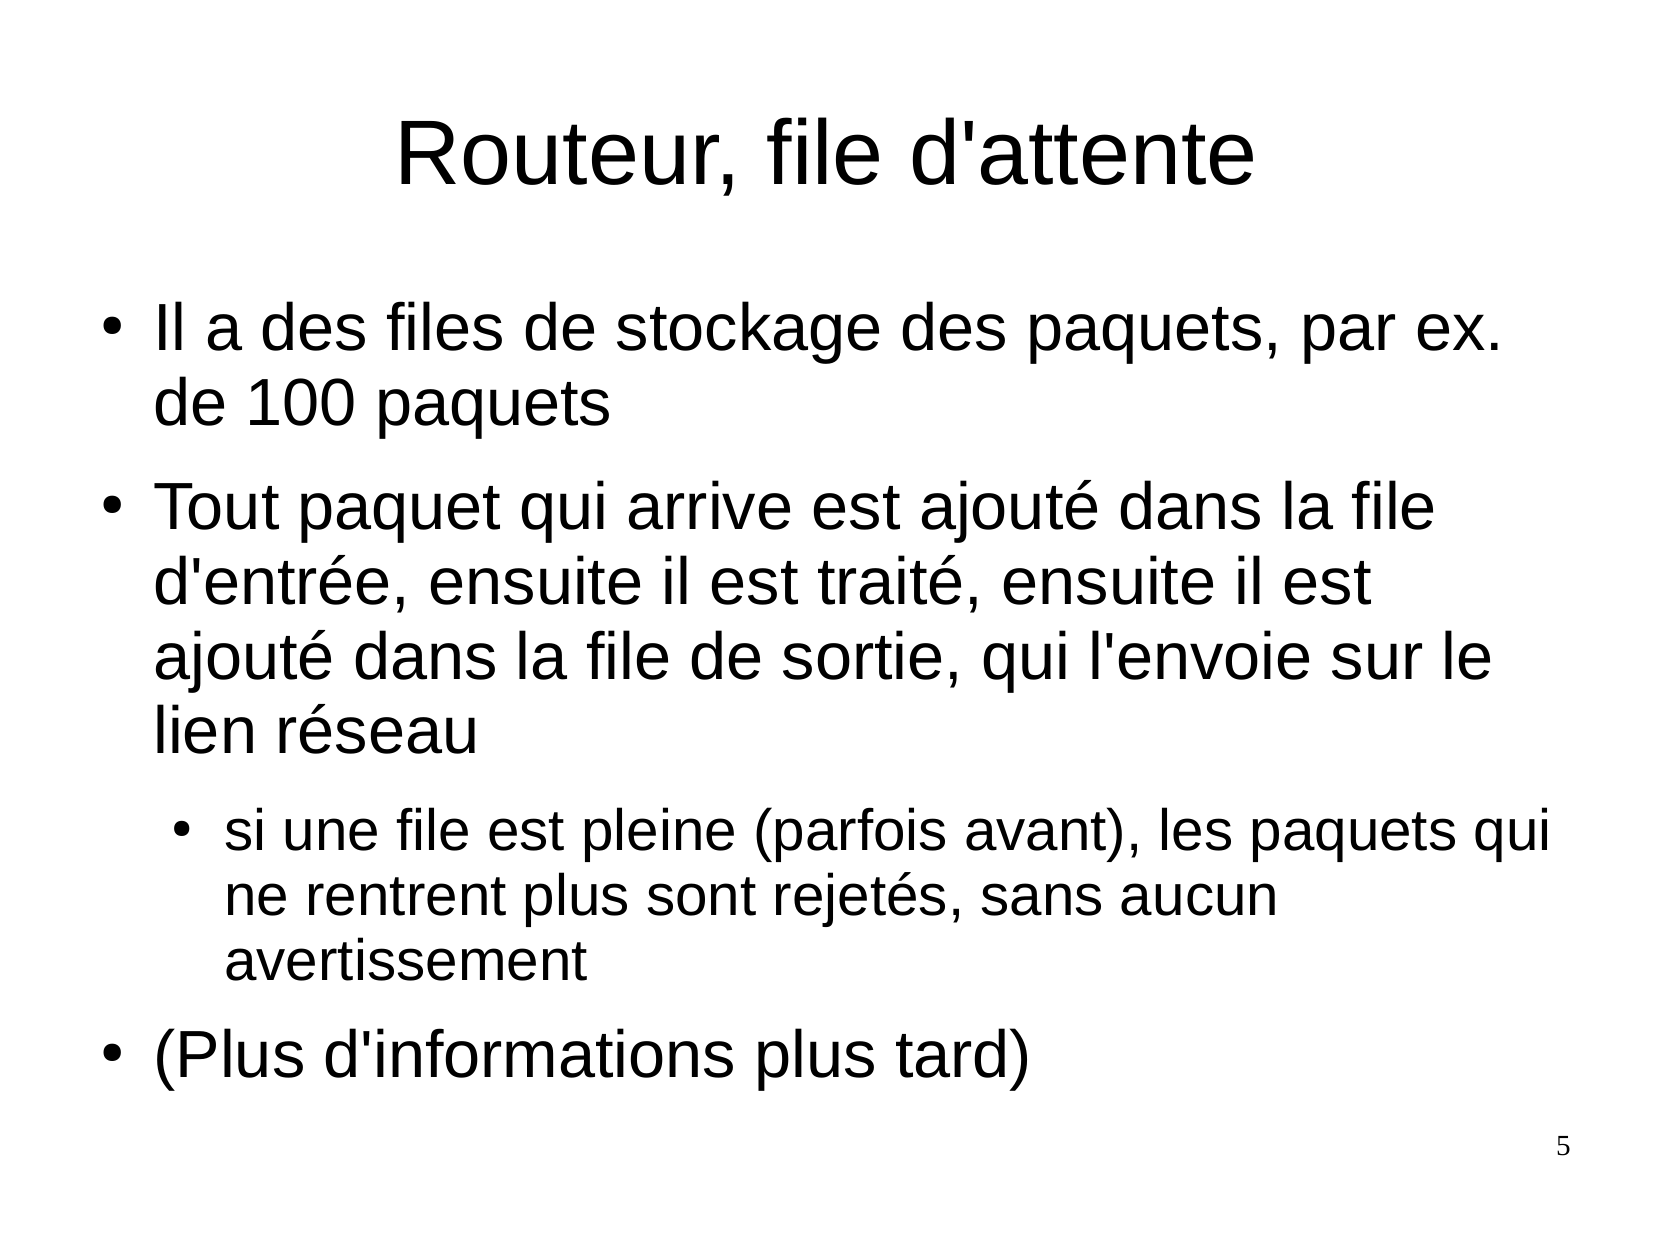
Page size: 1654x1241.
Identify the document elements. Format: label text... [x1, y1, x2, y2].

list Il a des files de stockage des paquets, par ex. de 100 paquets Tout paquet qui arrive est ajouté dans la file d'entrée, ensuite il est traité, ensuite il est ajouté dans la file de sortie, qui l'envoie sur le lien réseau si une file est pleine (parfois avant), les paquets qui ne rentrent plus sont rejetés, sans aucun avertissement (Plus d'informations plus tard) [82, 290, 1571, 1094]
title Routeur, file d'attente [82, 56, 1571, 250]
